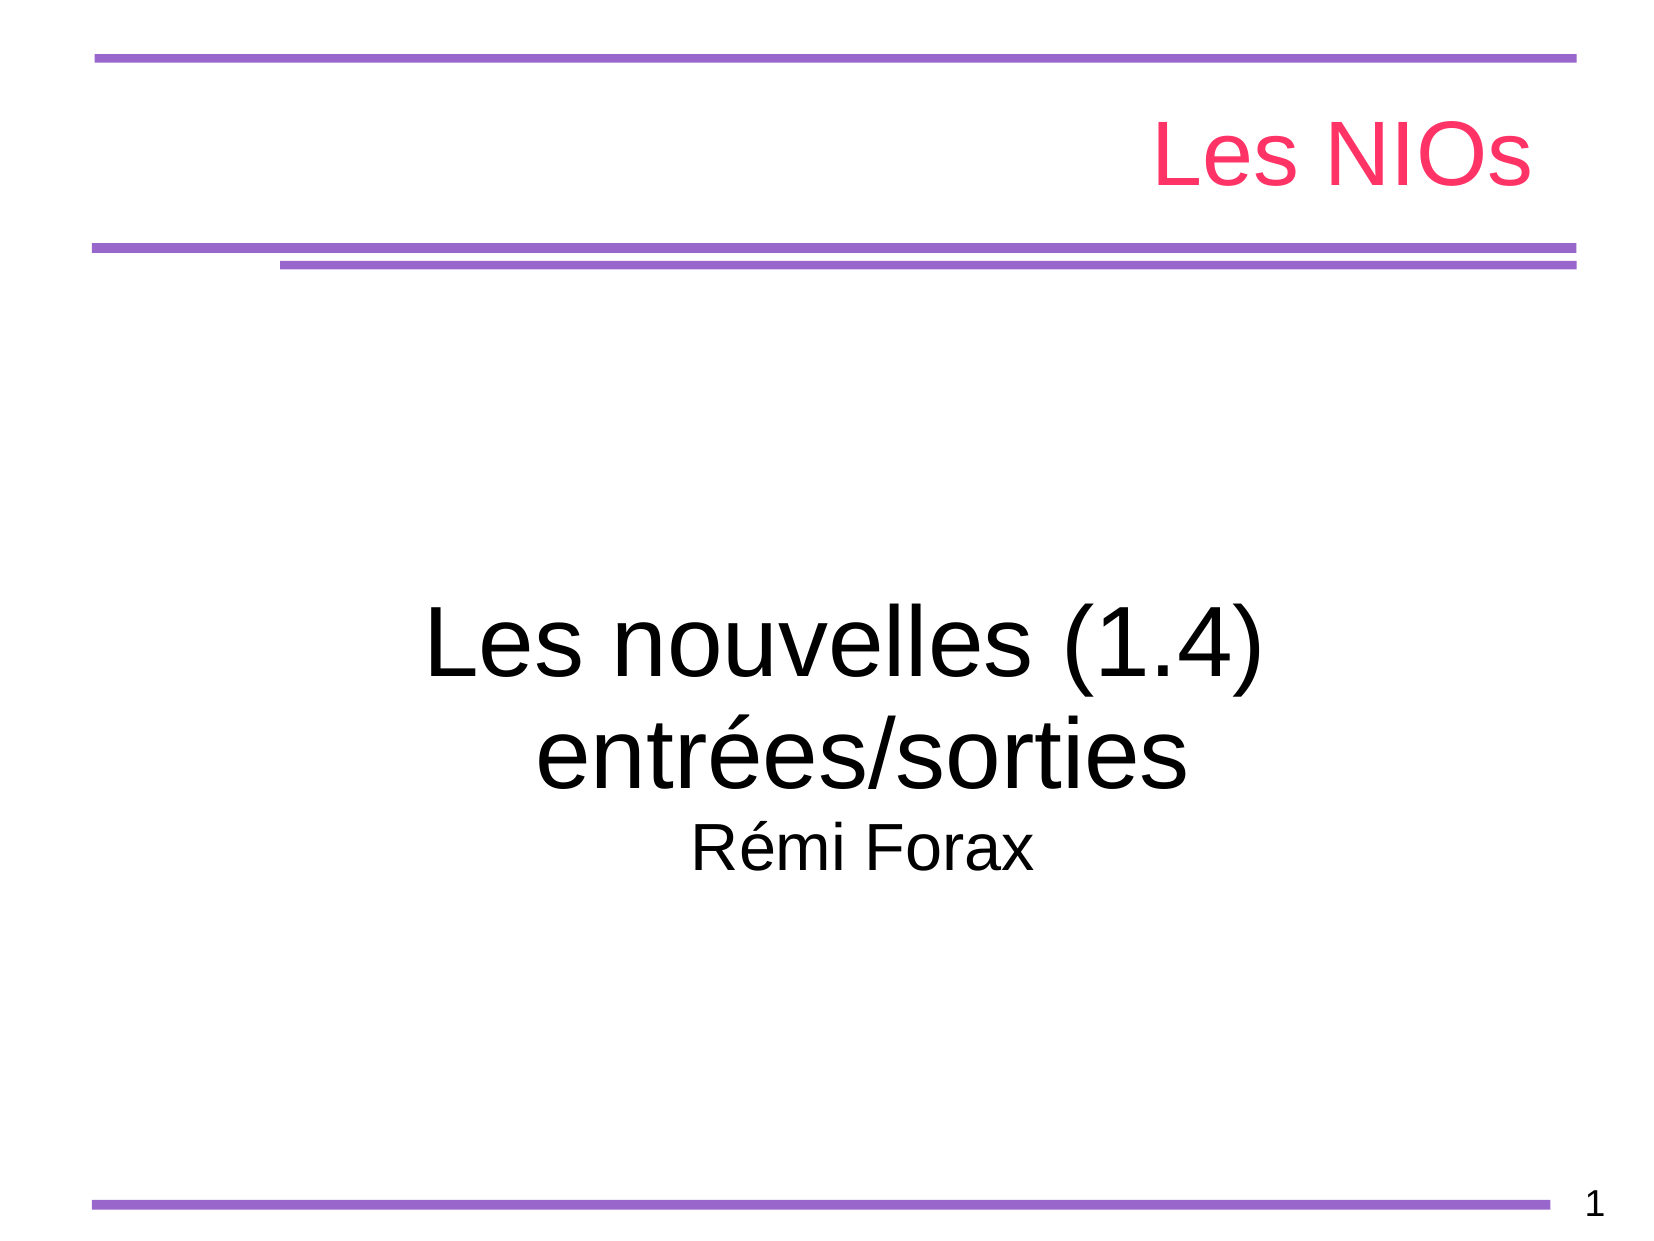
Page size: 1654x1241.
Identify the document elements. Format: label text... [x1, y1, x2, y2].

title Les NIOs [121, 49, 1534, 257]
subtitle Les nouvelles (1.4) entrées/sorties Rémi Forax [121, 309, 1534, 1162]
